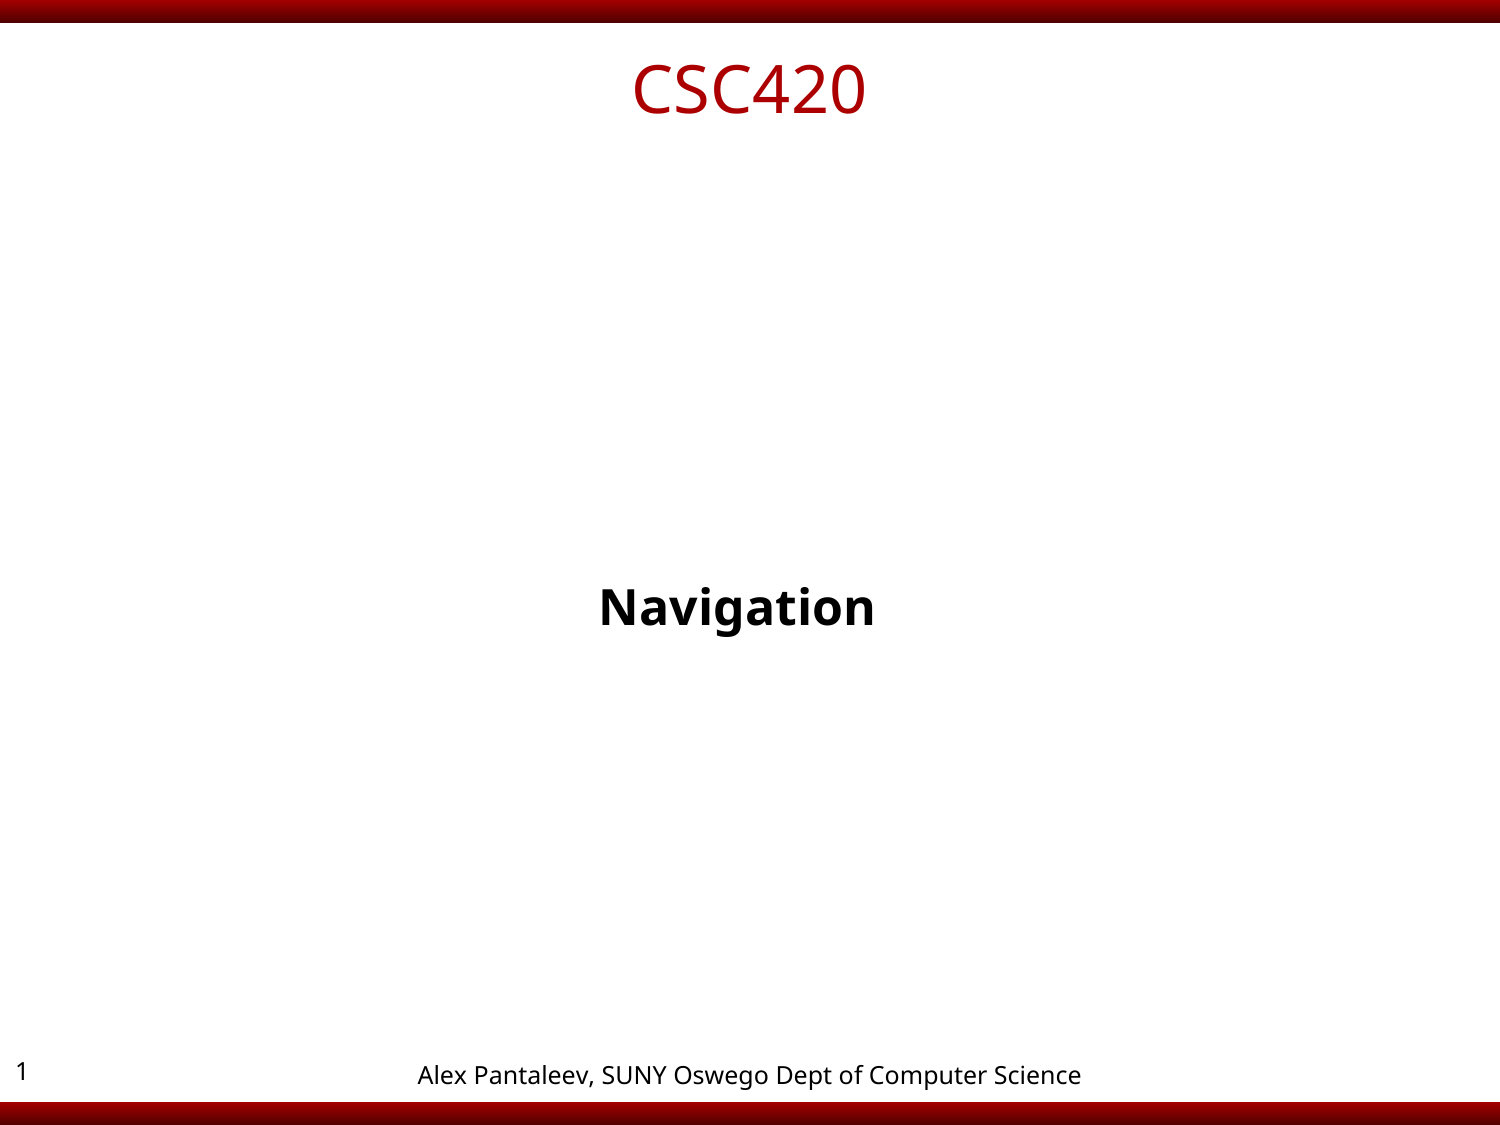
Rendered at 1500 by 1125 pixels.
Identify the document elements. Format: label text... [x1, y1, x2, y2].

title CSC420 [0, 24, 1500, 150]
subtitle Navigation [0, 149, 1476, 1063]
